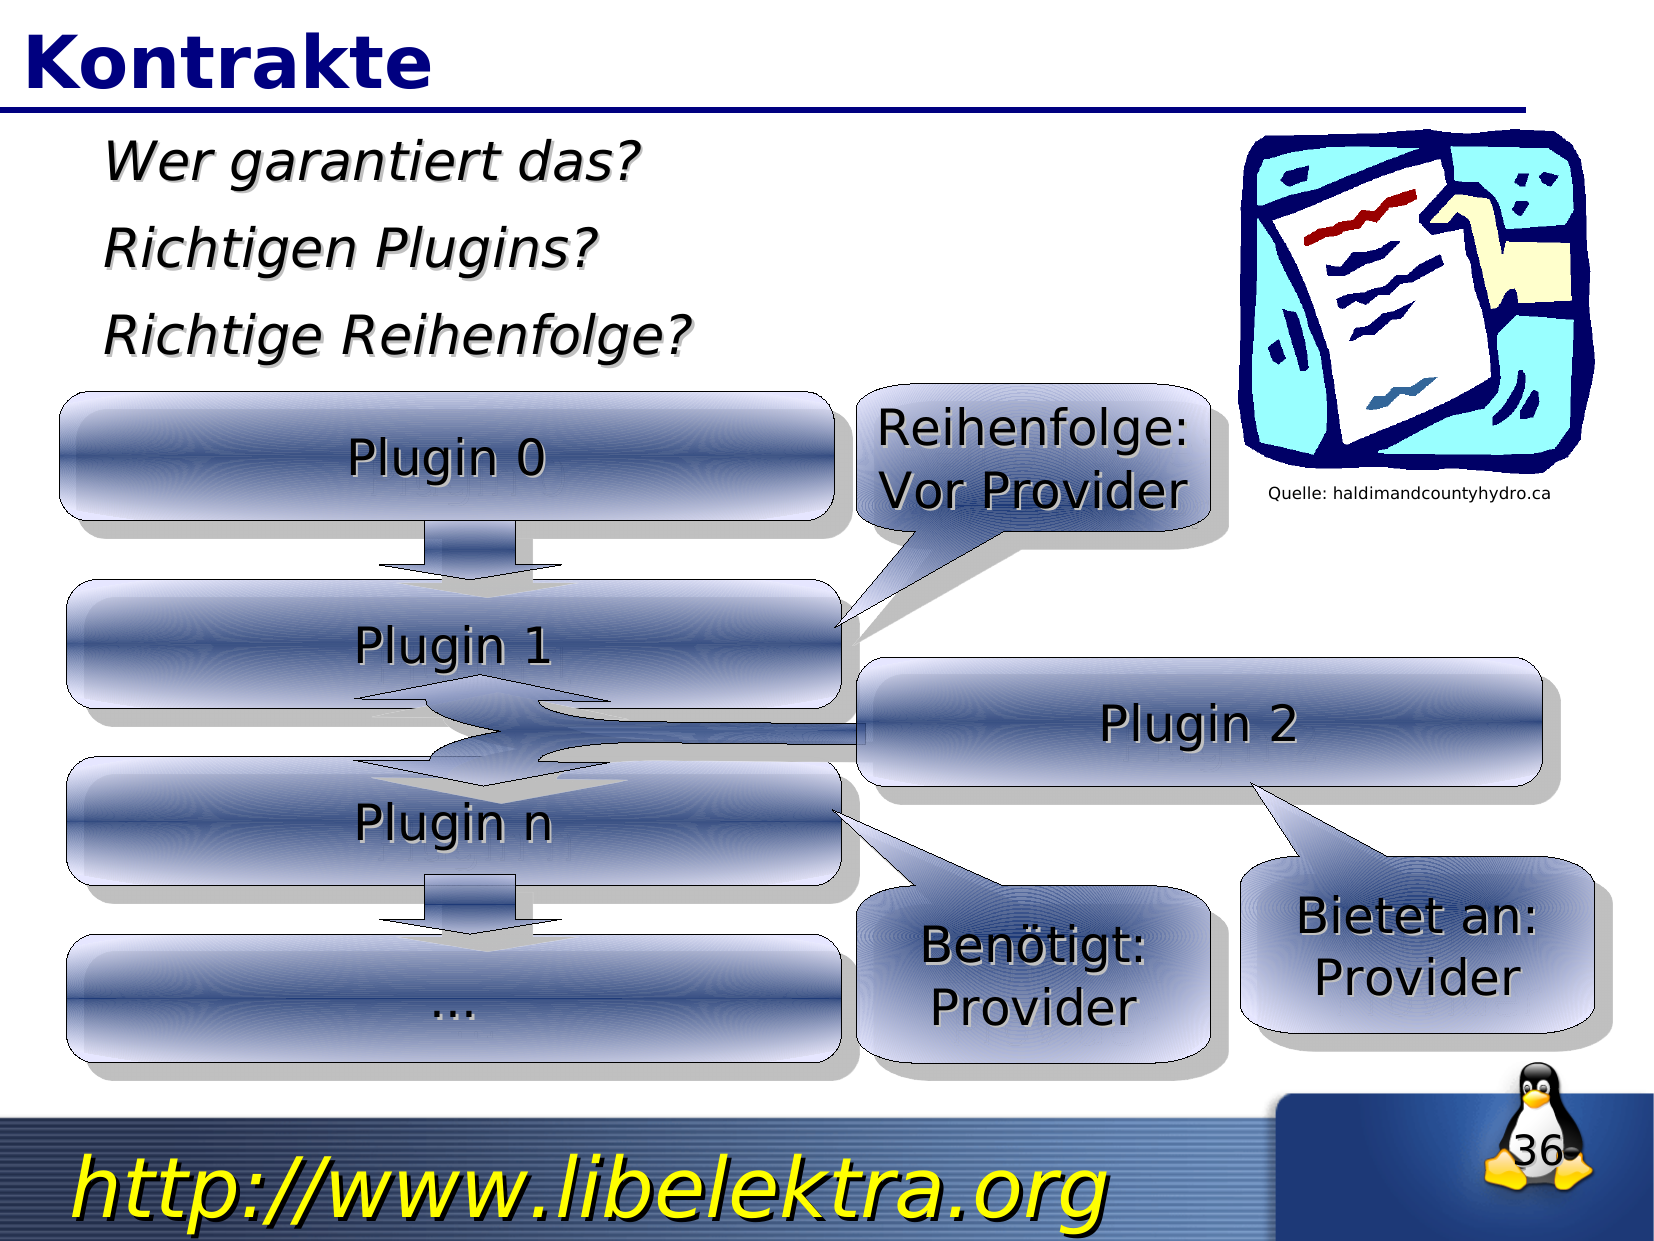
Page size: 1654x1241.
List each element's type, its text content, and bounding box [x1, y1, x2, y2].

text_box [379, 520, 562, 580]
text_box Bietet an: Provider [1240, 782, 1595, 1034]
text_box Plugin 1 [66, 579, 842, 709]
text_box Quelle: haldimandcountyhydro.ca [1268, 482, 1553, 502]
text_box Reihenfolge: Vor Provider [834, 383, 1211, 628]
picture [0, 1061, 1654, 1241]
list Wer garantiert das? Richtigen Plugins? Richtige Reihenfolge? [88, 118, 785, 378]
text_box Plugin n [66, 756, 842, 886]
text_box <Nummer> [1312, 1122, 1565, 1178]
text_box ... [66, 934, 842, 1063]
picture [1238, 128, 1595, 484]
text_box Kontrakte [22, 14, 1611, 111]
text_box Plugin 0 [59, 391, 835, 521]
text_box Plugin 2 [856, 657, 1543, 787]
text_box [379, 874, 562, 935]
text_box Benötigt: Provider [832, 809, 1211, 1064]
text_box [353, 674, 856, 787]
